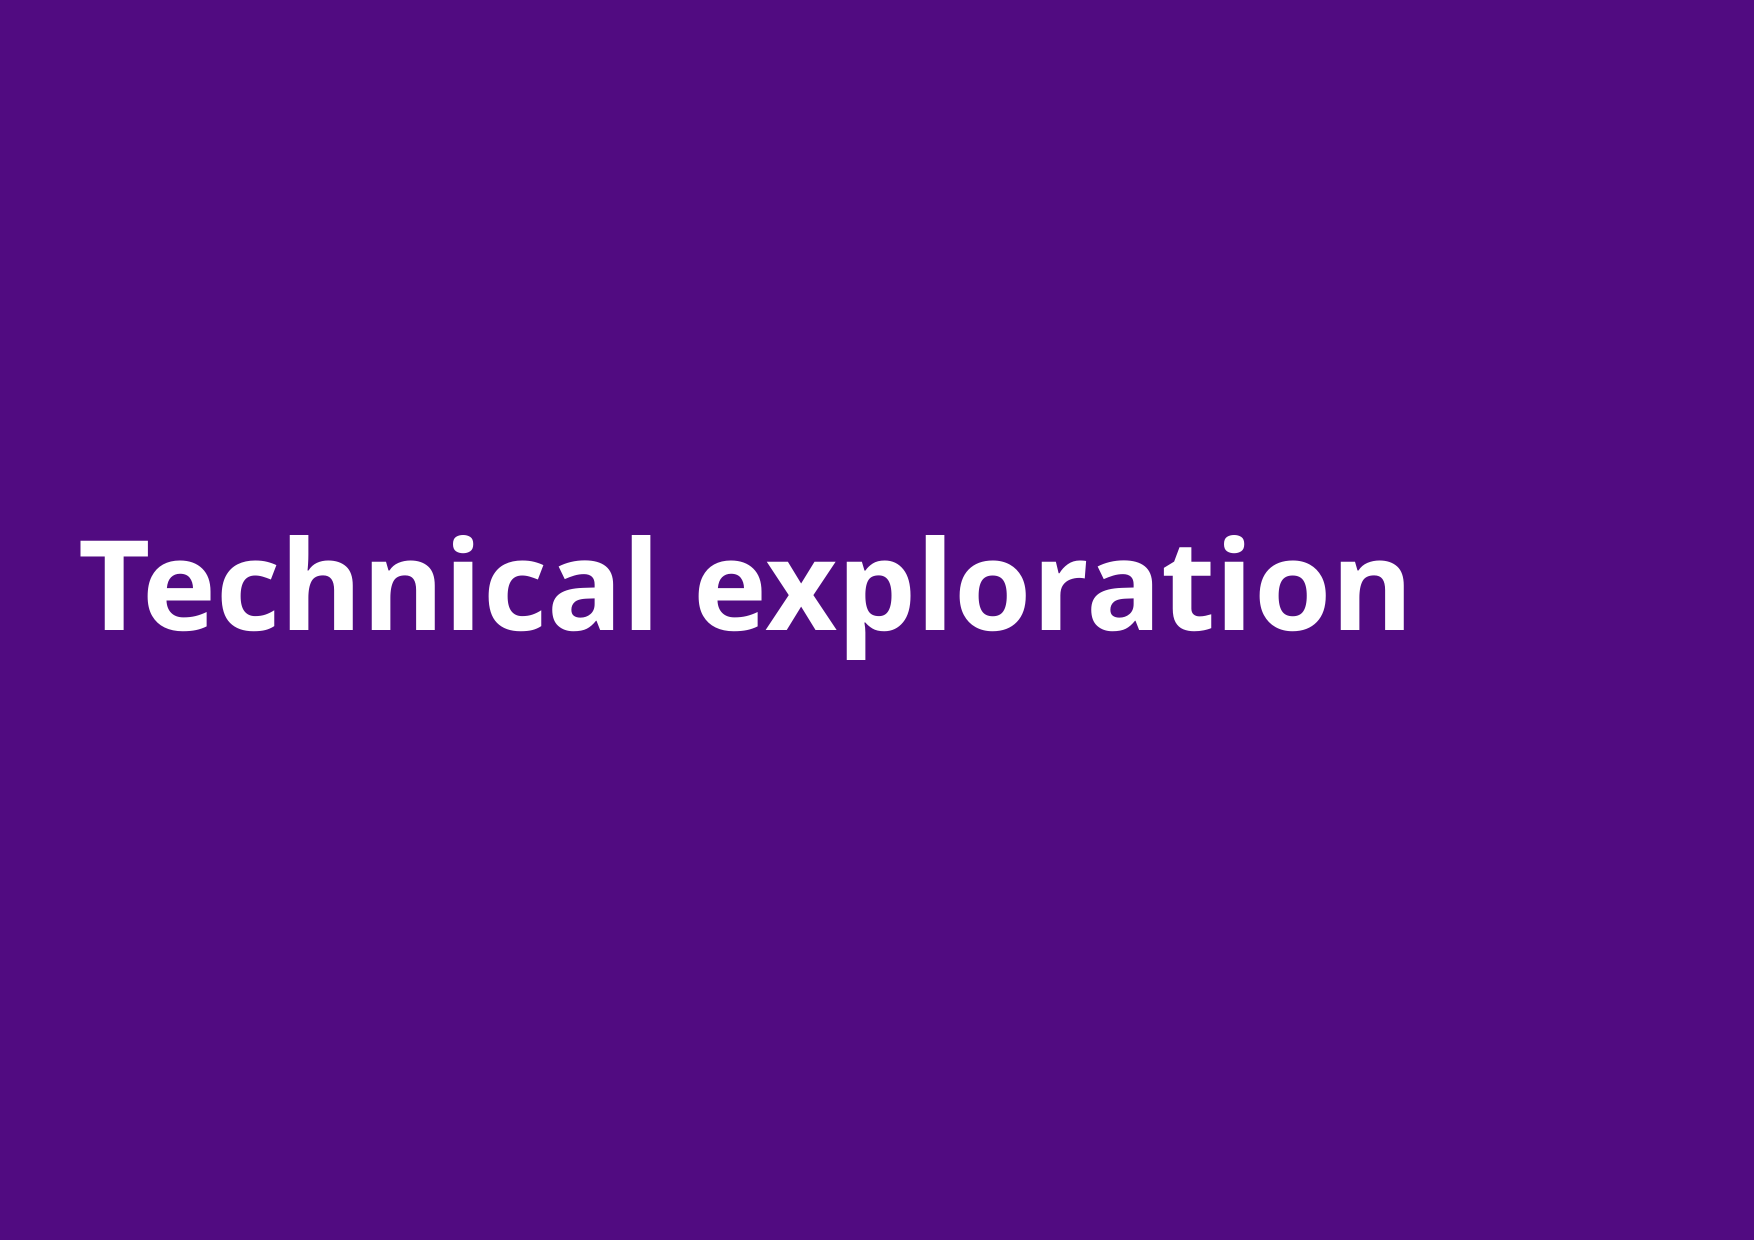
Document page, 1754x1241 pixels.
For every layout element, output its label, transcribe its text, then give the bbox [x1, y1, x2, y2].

title Technical exploration [59, 179, 1695, 675]
